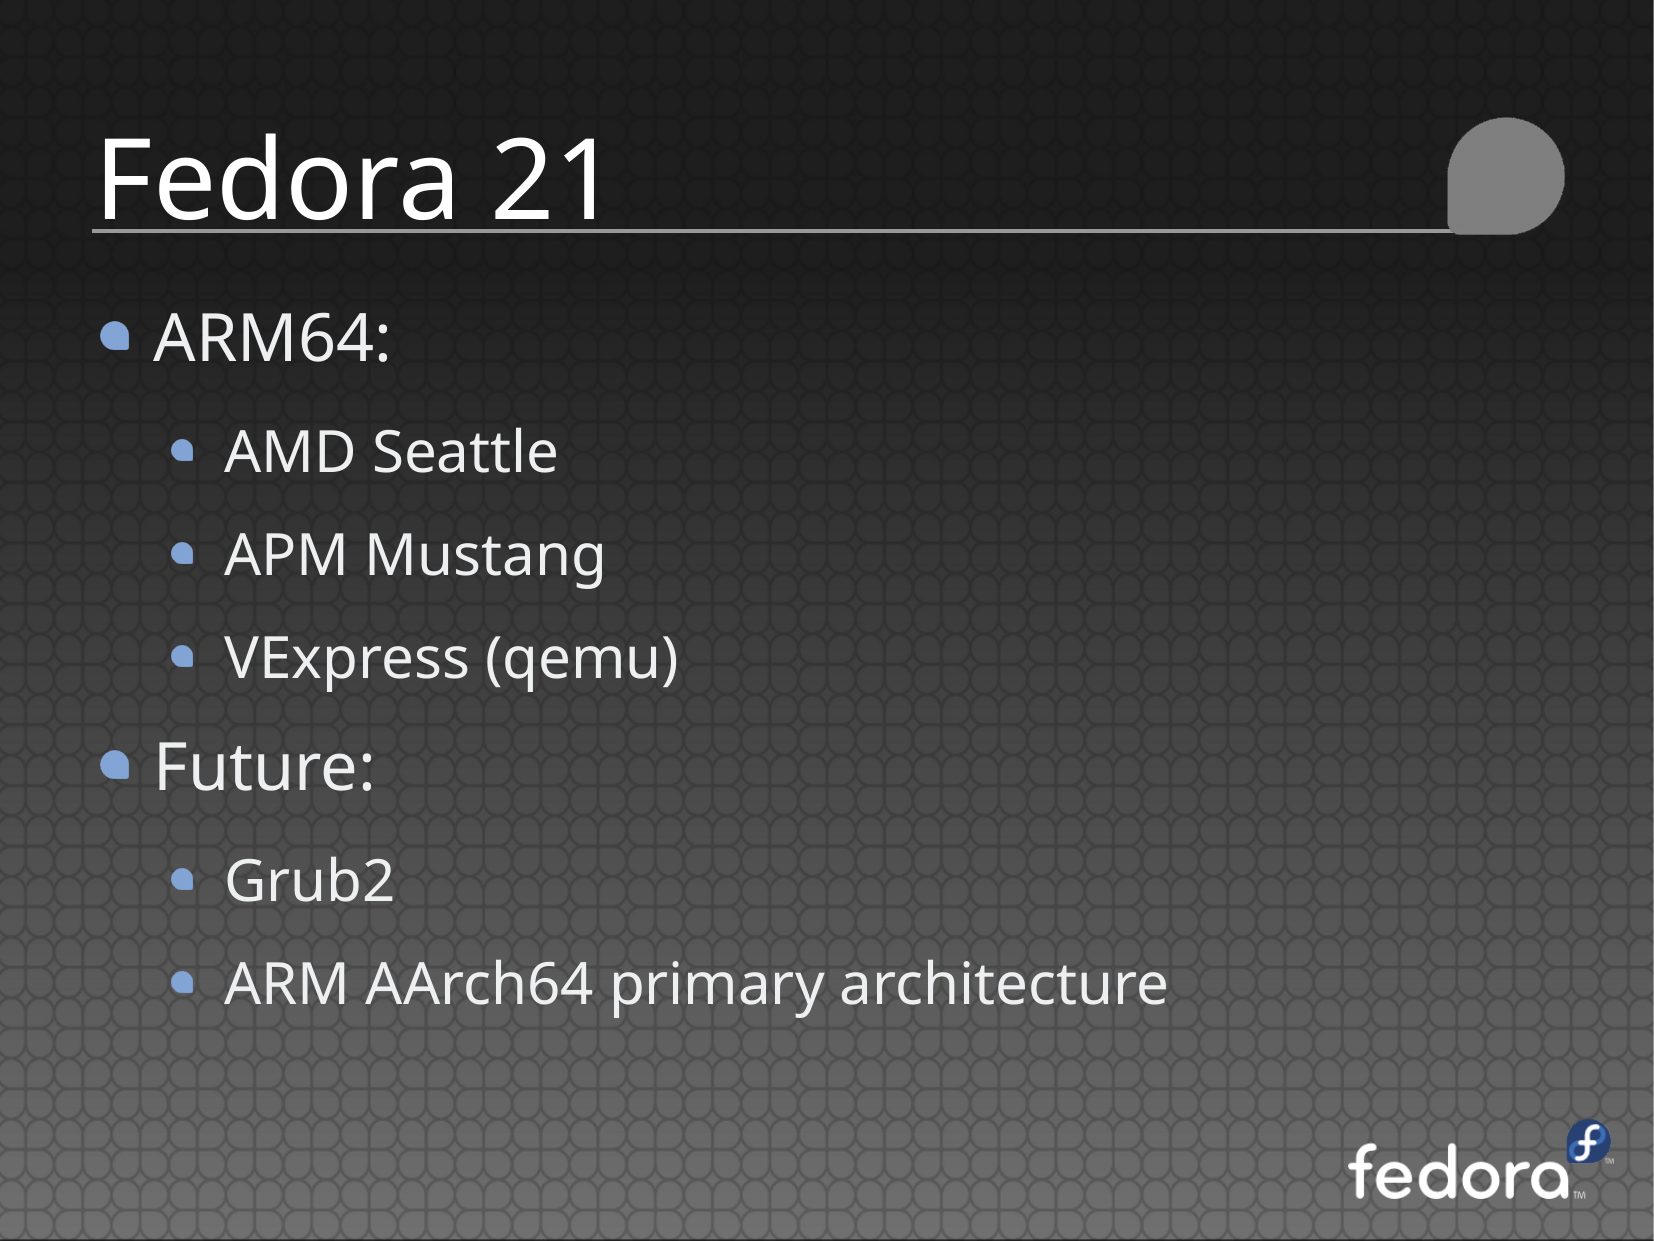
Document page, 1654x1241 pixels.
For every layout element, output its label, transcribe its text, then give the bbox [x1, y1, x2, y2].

picture [0, 0, 1654, 1241]
list ARM64: AMD Seattle APM Mustang VExpress (qemu) Future: Grub2 ARM AArch64 primary architecture [82, 290, 1571, 1094]
title Fedora 21 [94, 100, 1426, 251]
